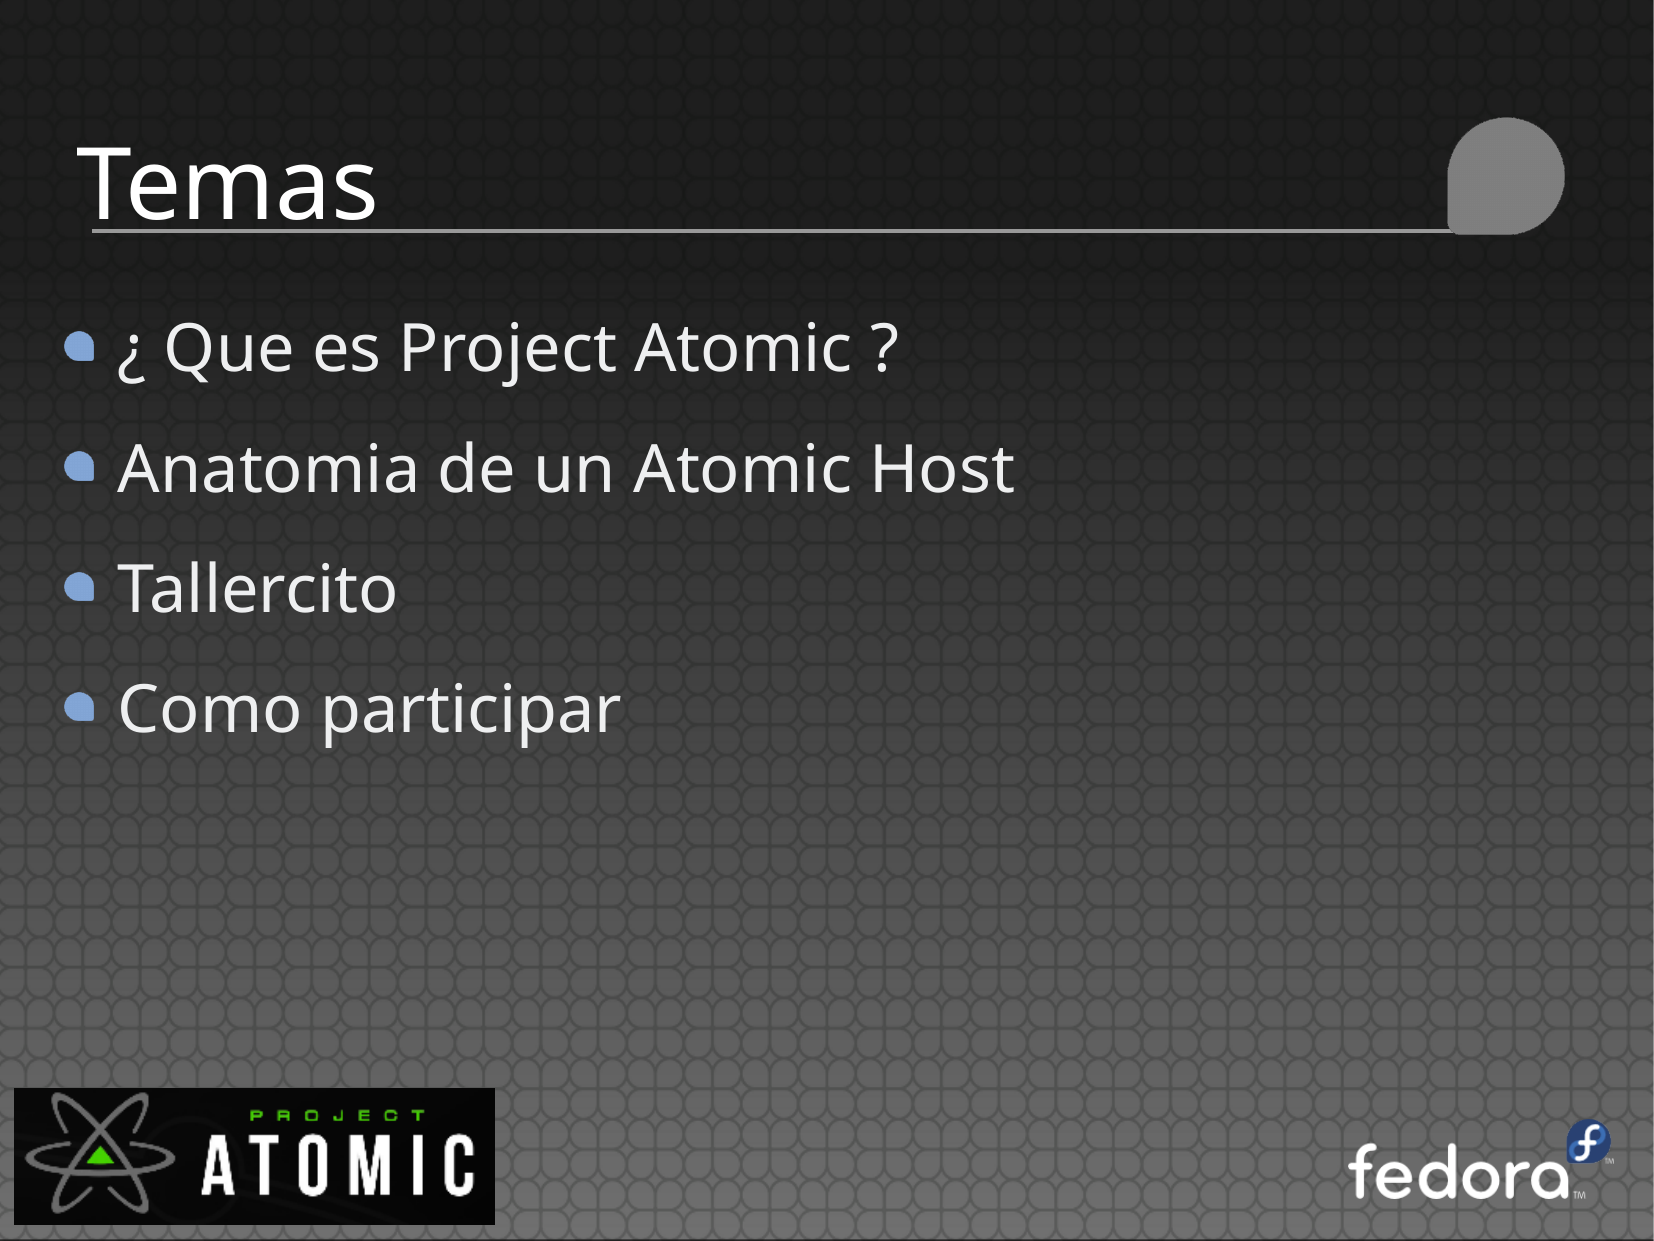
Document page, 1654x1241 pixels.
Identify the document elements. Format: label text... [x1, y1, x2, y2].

list ¿ Que es Project Atomic ? Anatomia de un Atomic Host Tallercito Como participar [46, 300, 1536, 1105]
picture [0, 0, 1654, 1241]
title Temas [76, 112, 1566, 249]
